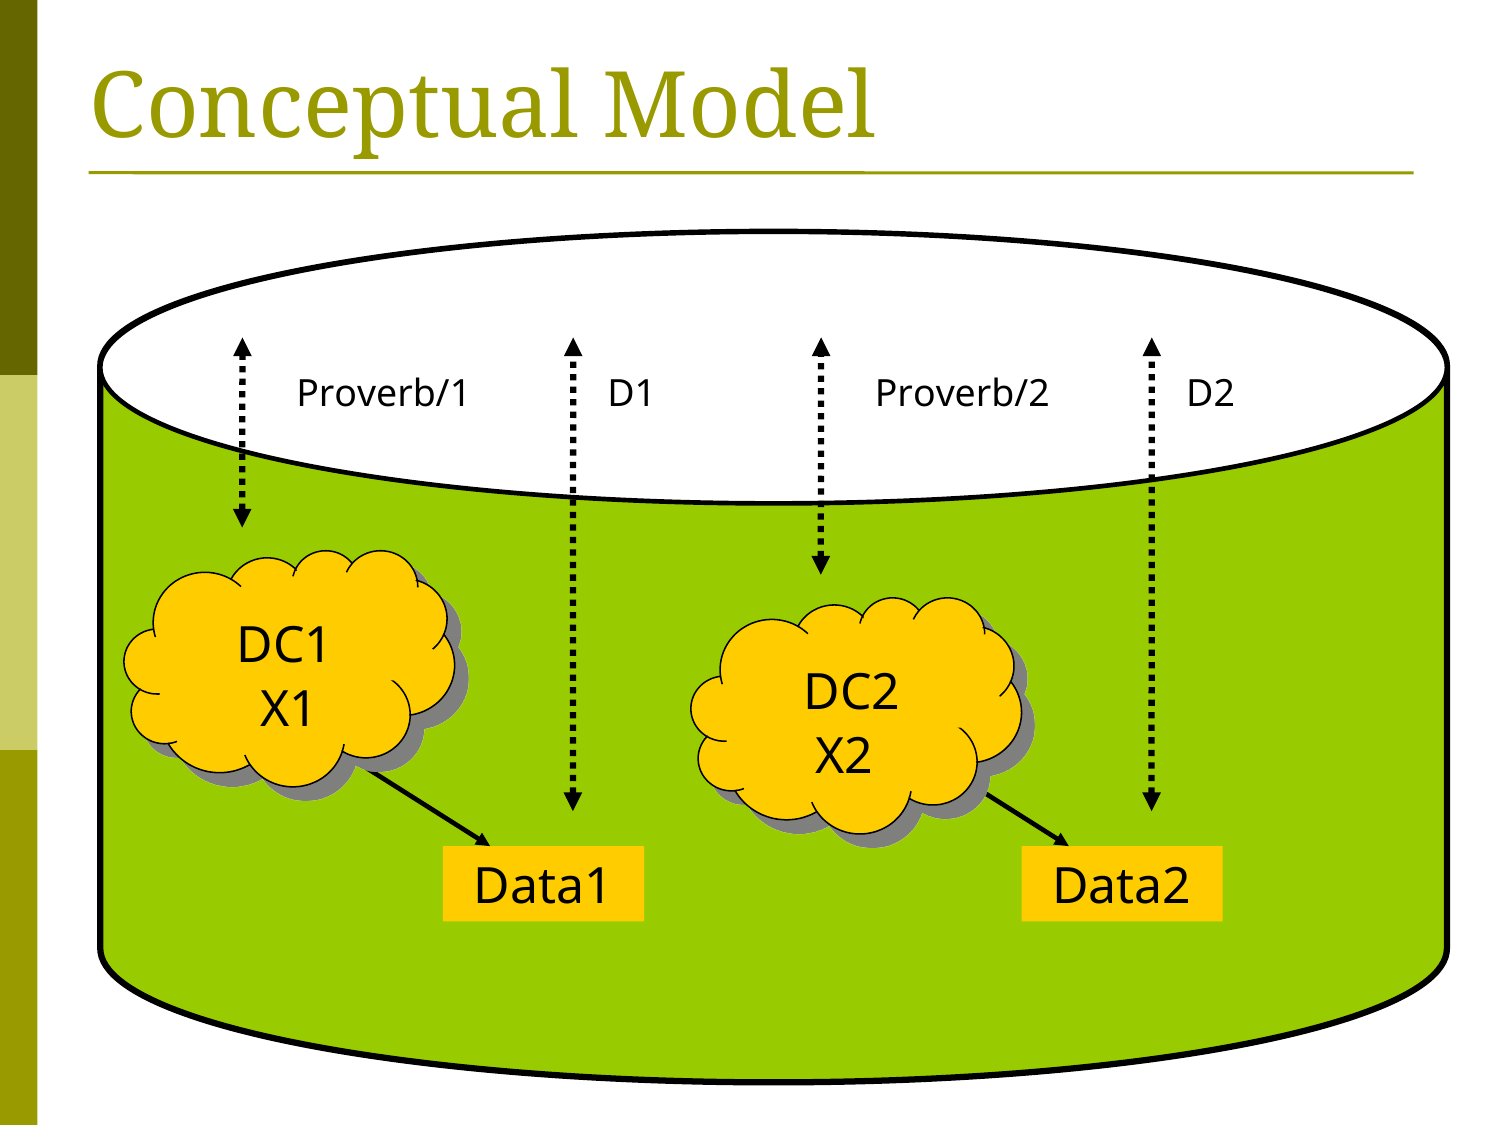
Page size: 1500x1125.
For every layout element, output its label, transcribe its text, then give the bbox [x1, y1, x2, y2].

text_box [100, 231, 1447, 1083]
title Conceptual Model [75, 45, 1426, 173]
text_box DC1 [158, 604, 412, 681]
text_box D1 [572, 361, 691, 423]
text_box Proverb/1 [242, 361, 526, 423]
text_box D2 [1151, 361, 1270, 423]
text_box Proverb/2 [820, 361, 1105, 423]
text_box Data1 [442, 846, 645, 922]
text_box Data2 [1021, 846, 1223, 922]
text_box X2 [749, 728, 939, 792]
text_box DC2 [724, 652, 979, 728]
text_box X1 [206, 681, 373, 744]
